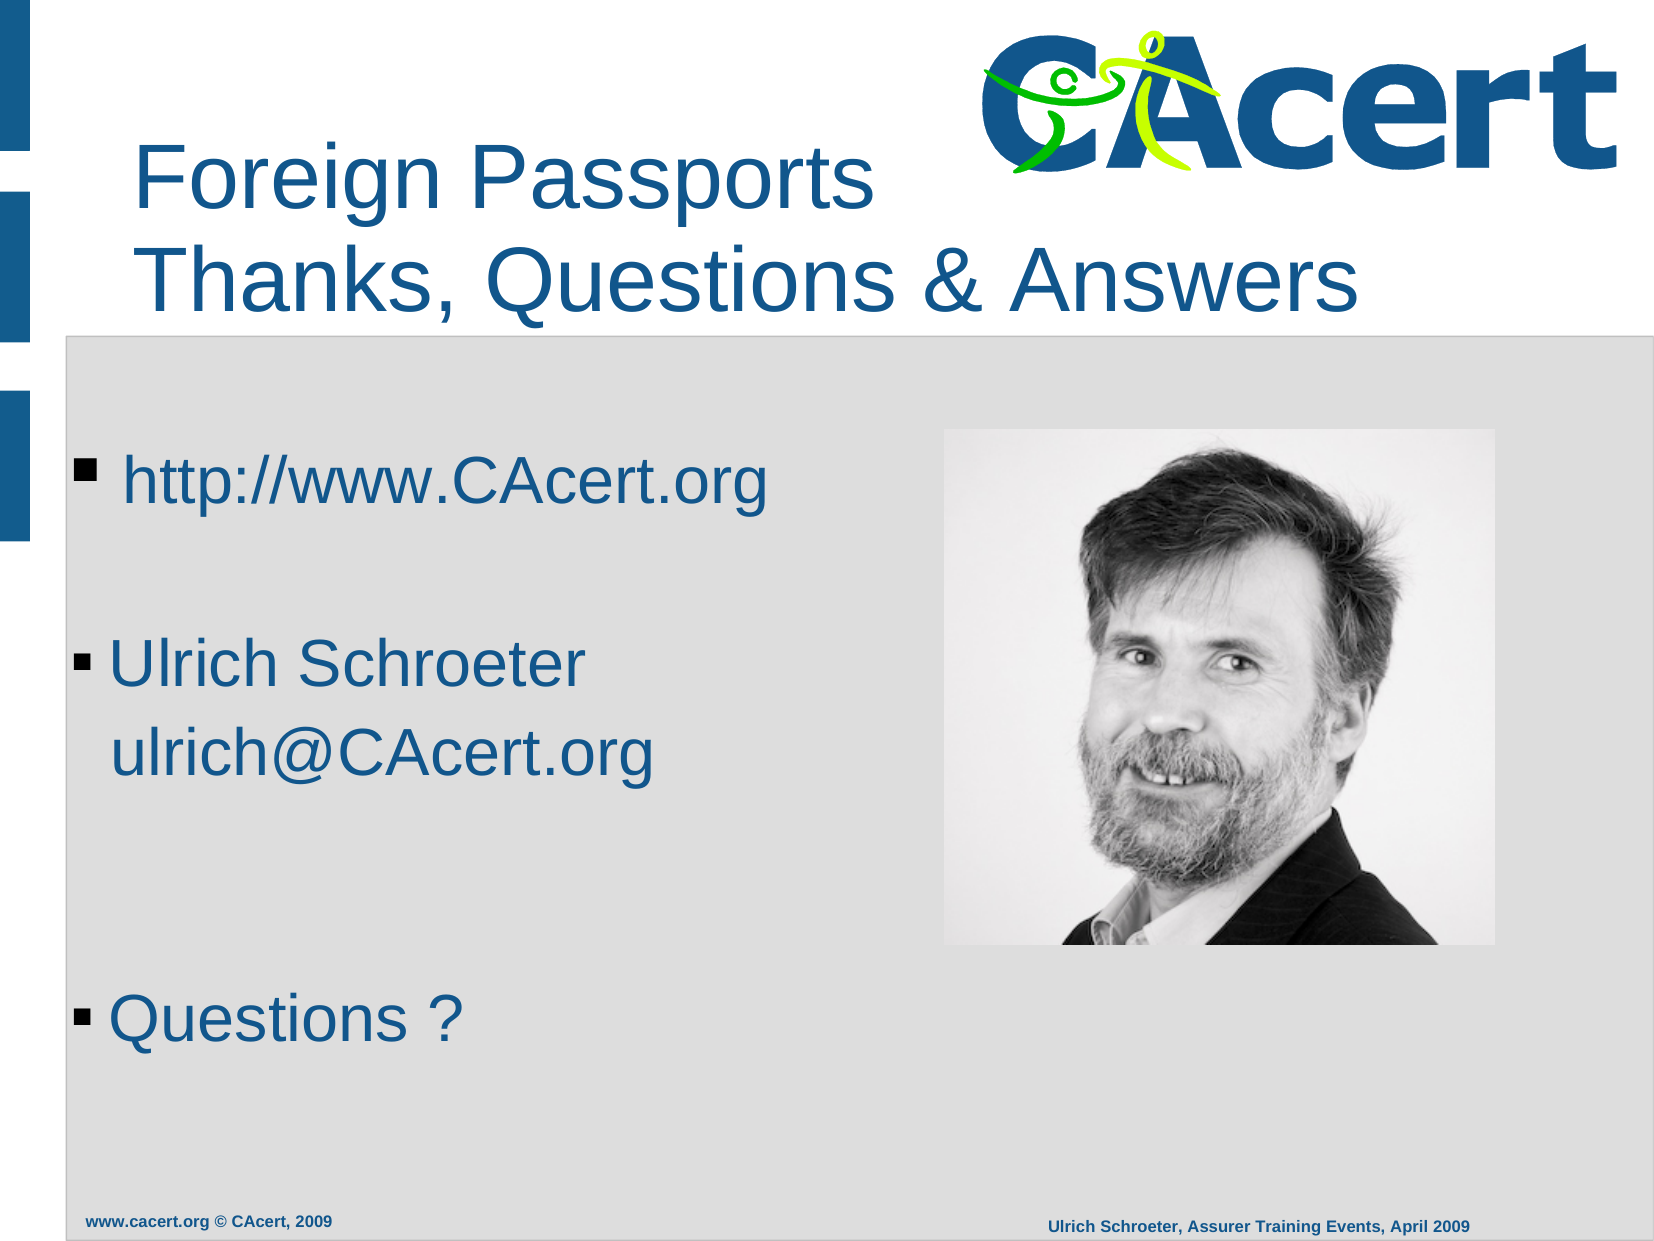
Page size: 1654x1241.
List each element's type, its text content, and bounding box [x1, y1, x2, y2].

text_box http://www.CAcert.org Ulrich Schroeter ulrich@CAcert.org Questions ? [59, 413, 786, 1166]
picture [944, 429, 1495, 945]
text_box Foreign Passports Thanks, Questions & Answers [118, 118, 1378, 339]
